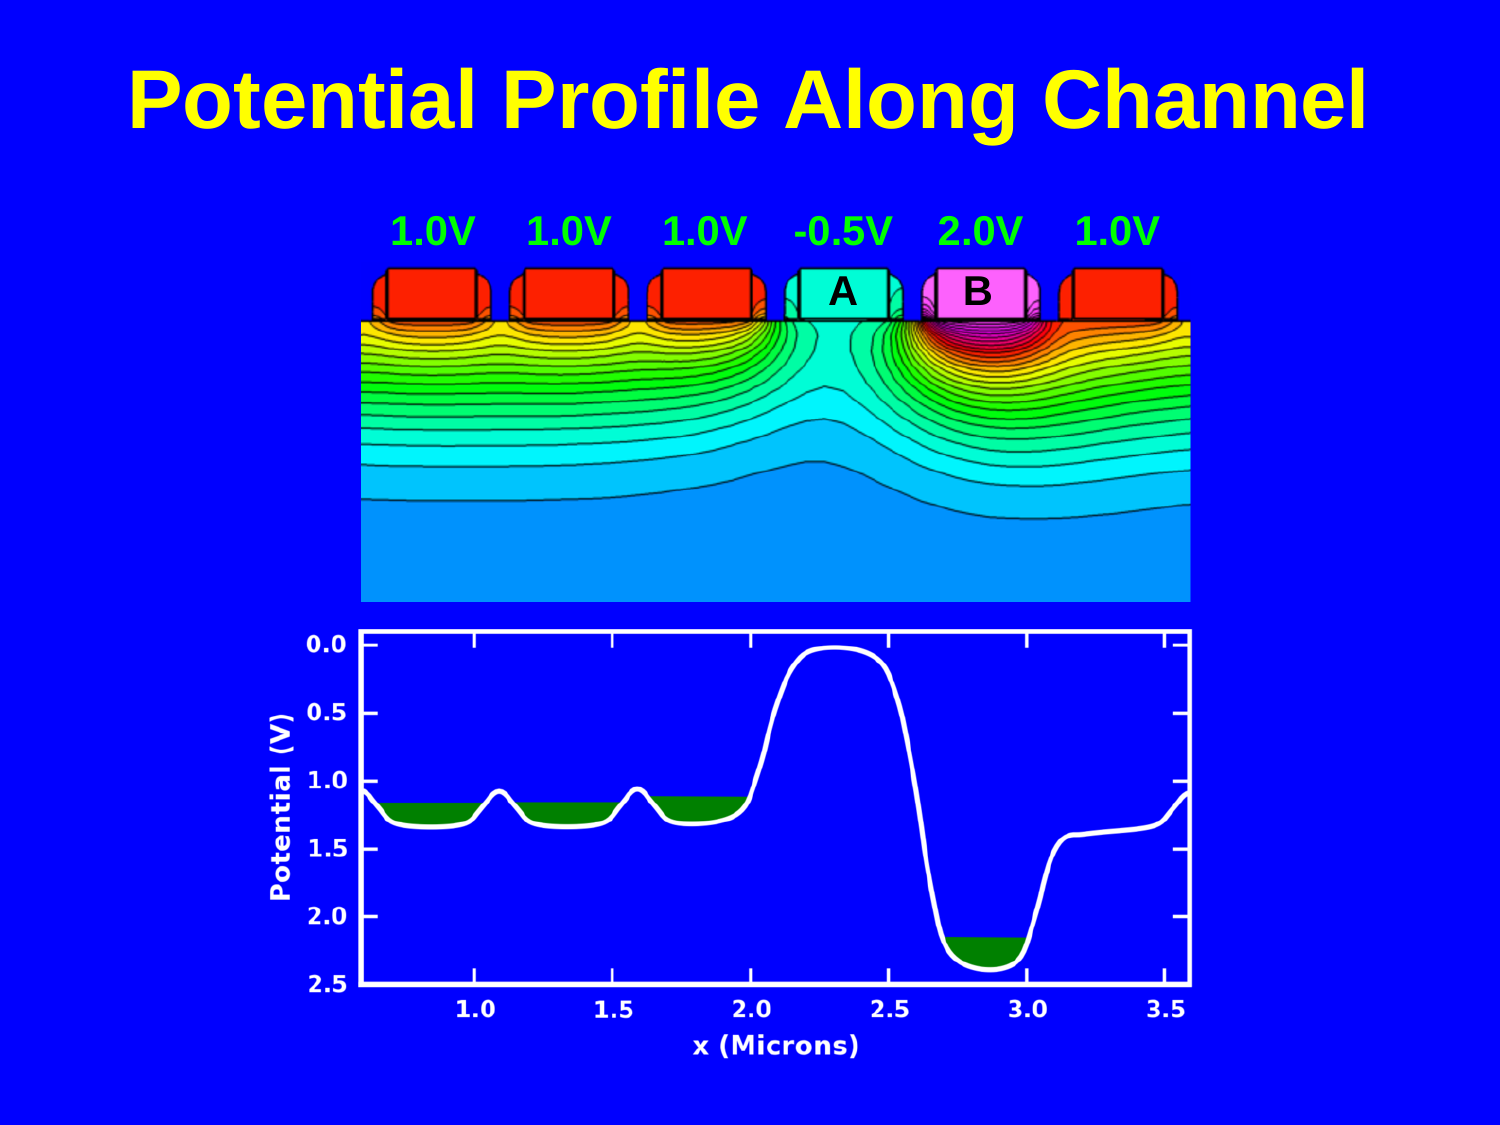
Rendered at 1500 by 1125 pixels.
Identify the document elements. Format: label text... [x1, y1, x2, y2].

text_box 2.0V [922, 199, 1039, 262]
text_box B [948, 259, 1009, 322]
text_box 1.0V [647, 199, 763, 262]
text_box -0.5V [778, 199, 909, 262]
text_box 1.0V [375, 199, 491, 262]
title Potential Profile Along Channel [112, 0, 1388, 208]
text_box A [813, 262, 874, 322]
text_box 1.0V [1059, 199, 1176, 262]
picture [262, 262, 1208, 1066]
text_box 1.0V [511, 199, 627, 262]
